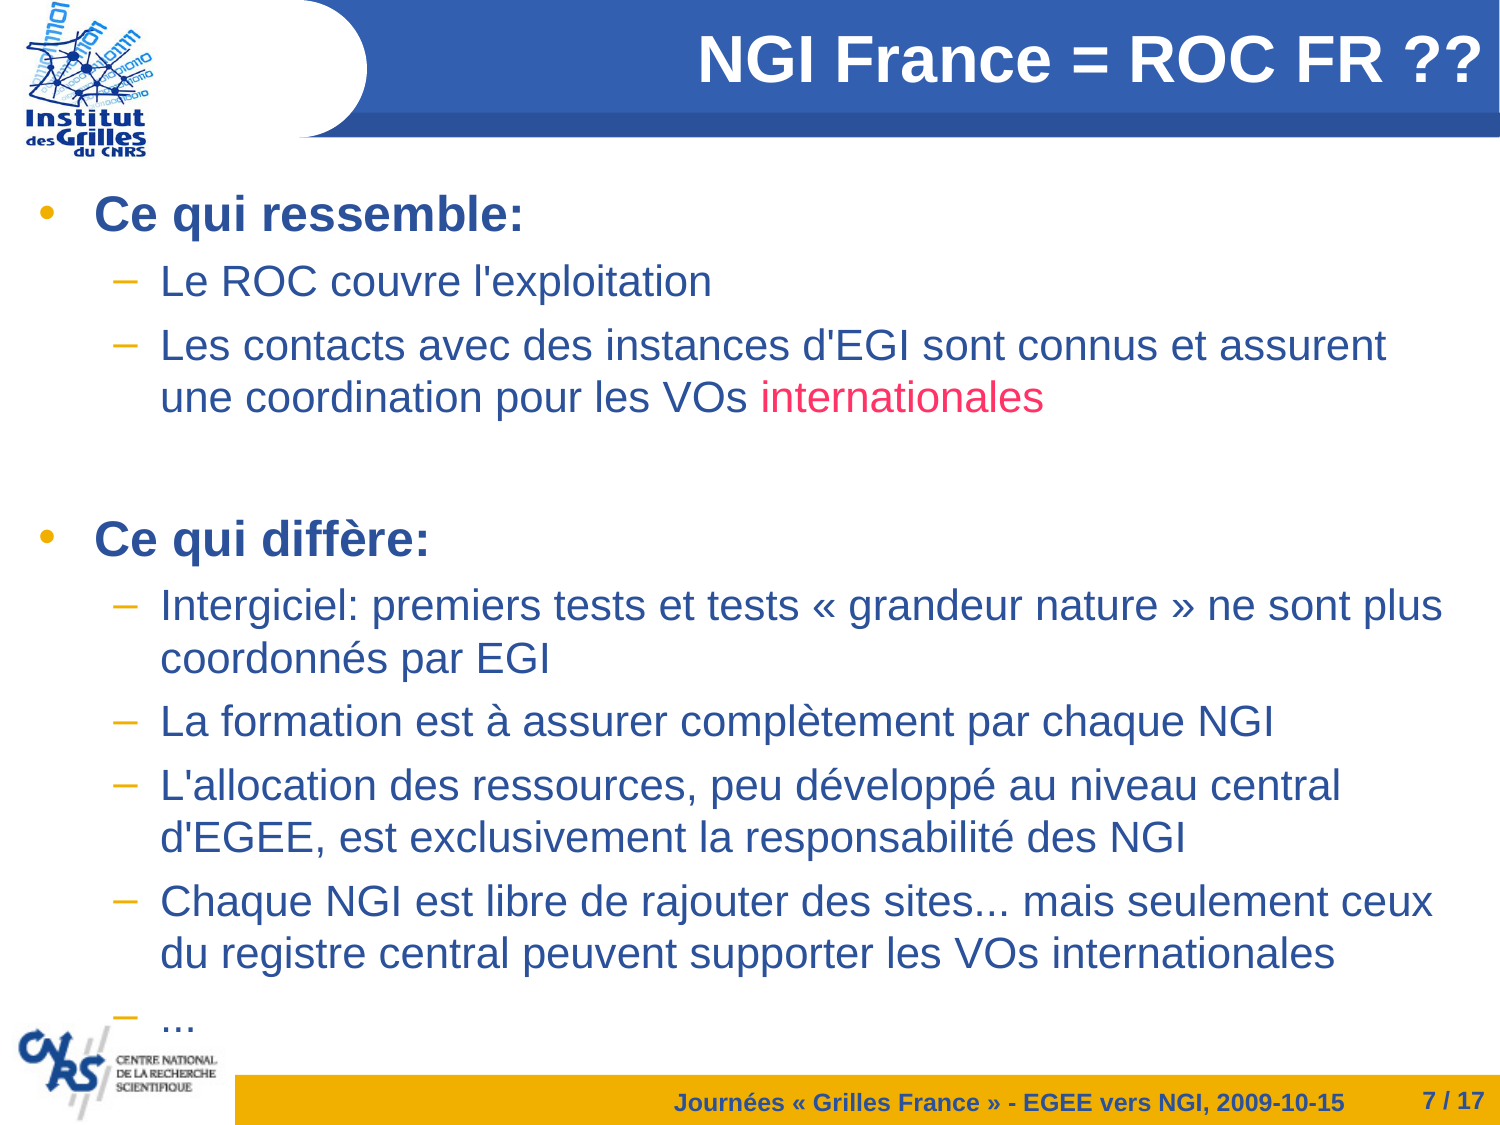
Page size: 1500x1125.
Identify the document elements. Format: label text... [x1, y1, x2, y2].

list Ce qui ressemble: Le ROC couvre l'exploitation Les contacts avec des instances d'EGI sont connus et assurent une coordination pour les VOs internationales Ce qui diffère: Intergiciel: premiers tests et tests « grandeur nature » ne sont plus coordonnés par EGI La formation est à assurer complètement par chaque NGI L'allocation des ressources, peu développé au niveau central d'EGEE, est exclusivement la responsabilité des NGI Chaque NGI est libre de rajouter des sites... mais seulement ceux du registre central peuvent supporter les VOs internationales ... [23, 174, 1473, 1066]
picture [0, 1023, 235, 1125]
picture [0, 0, 178, 159]
text_box Journées « Grilles France » - EGEE vers NGI, 2009-10-15 [261, 1079, 1362, 1125]
title NGI France = ROC FR ?? [395, 0, 1500, 113]
text_box <numéro> / 17 [1397, 1076, 1500, 1125]
